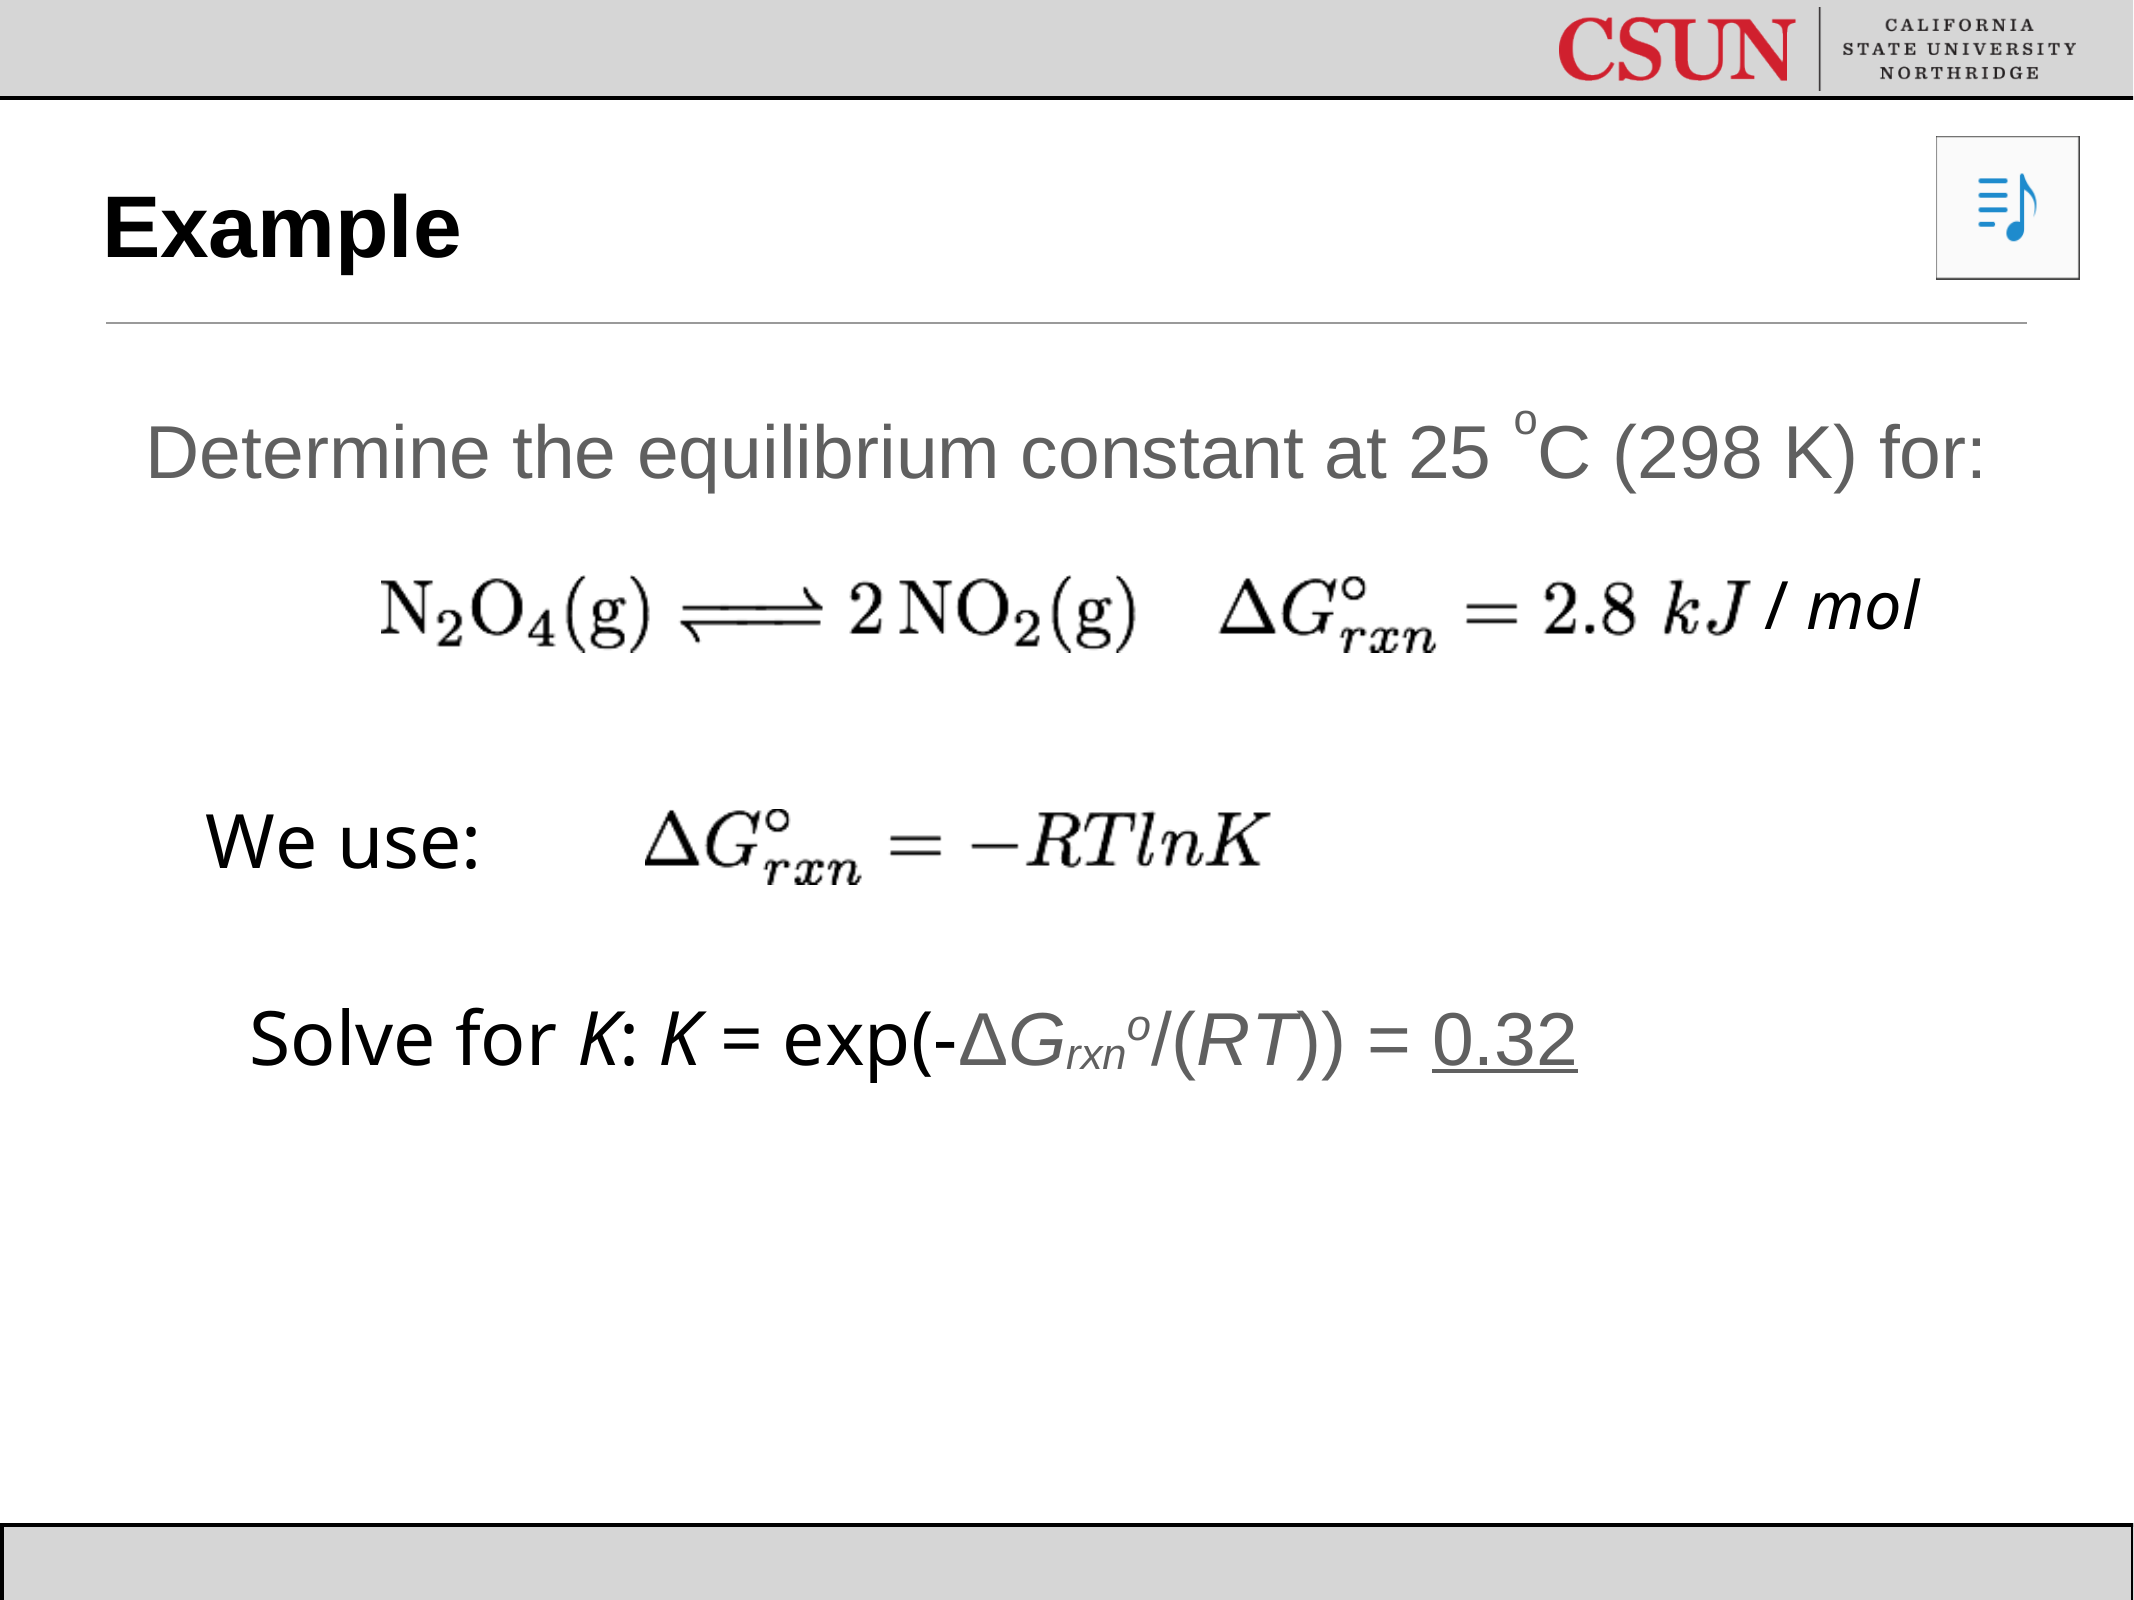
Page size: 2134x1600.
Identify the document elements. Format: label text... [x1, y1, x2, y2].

list Determine the equilibrium constant at 25 oC (298 K) for: [93, 382, 2040, 706]
title Example [93, 104, 2040, 284]
picture [1559, 7, 2076, 91]
picture [381, 575, 1753, 653]
text_box [1935, 135, 2081, 281]
text_box We use: Solve for K: K = exp(-ΔGrxno/(RT)) = 0.32 [191, 785, 1705, 1088]
text_box / mol [1749, 555, 1948, 651]
